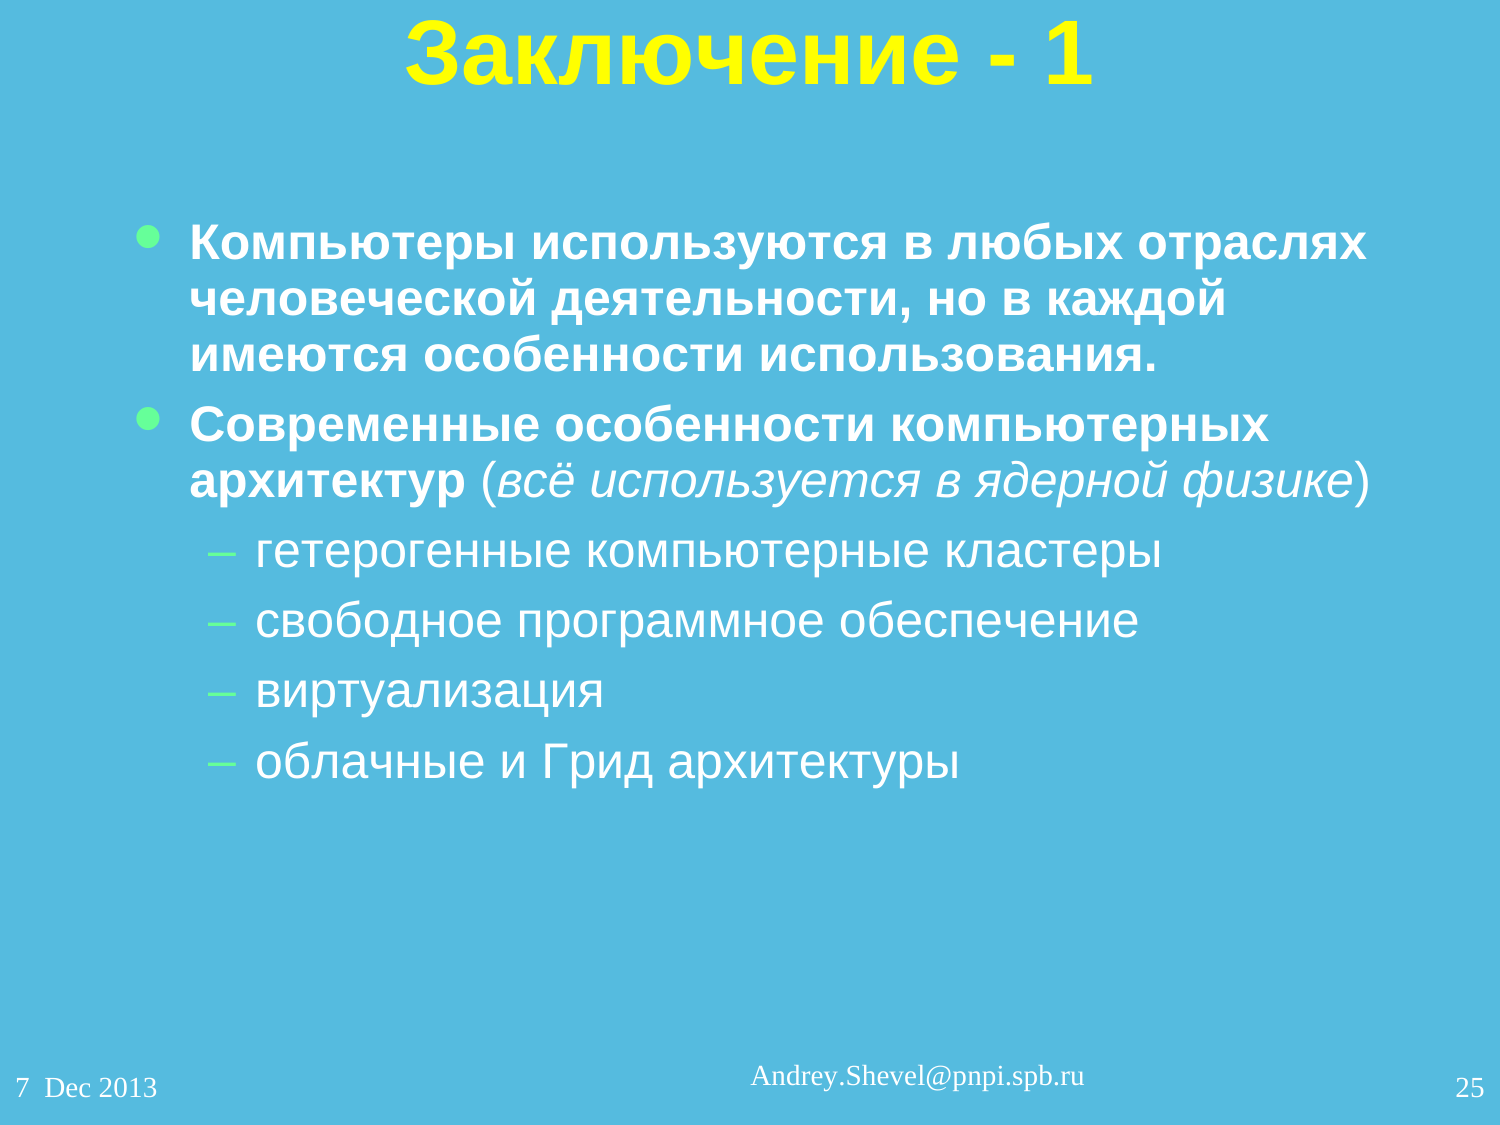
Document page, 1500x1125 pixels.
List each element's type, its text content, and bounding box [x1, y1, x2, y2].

title Заключение - 1 [112, 0, 1388, 225]
list Компьютеры используются в любых отраслях человеческой деятельности, но в каждой имеются особенности использования. Современные особенности компьютерных архитектур (всё используется в ядерной физике) гетерогенные компьютерные кластеры cвободное программное обеспечение виртуализация облачные и Грид архитектуры [118, 206, 1394, 1008]
